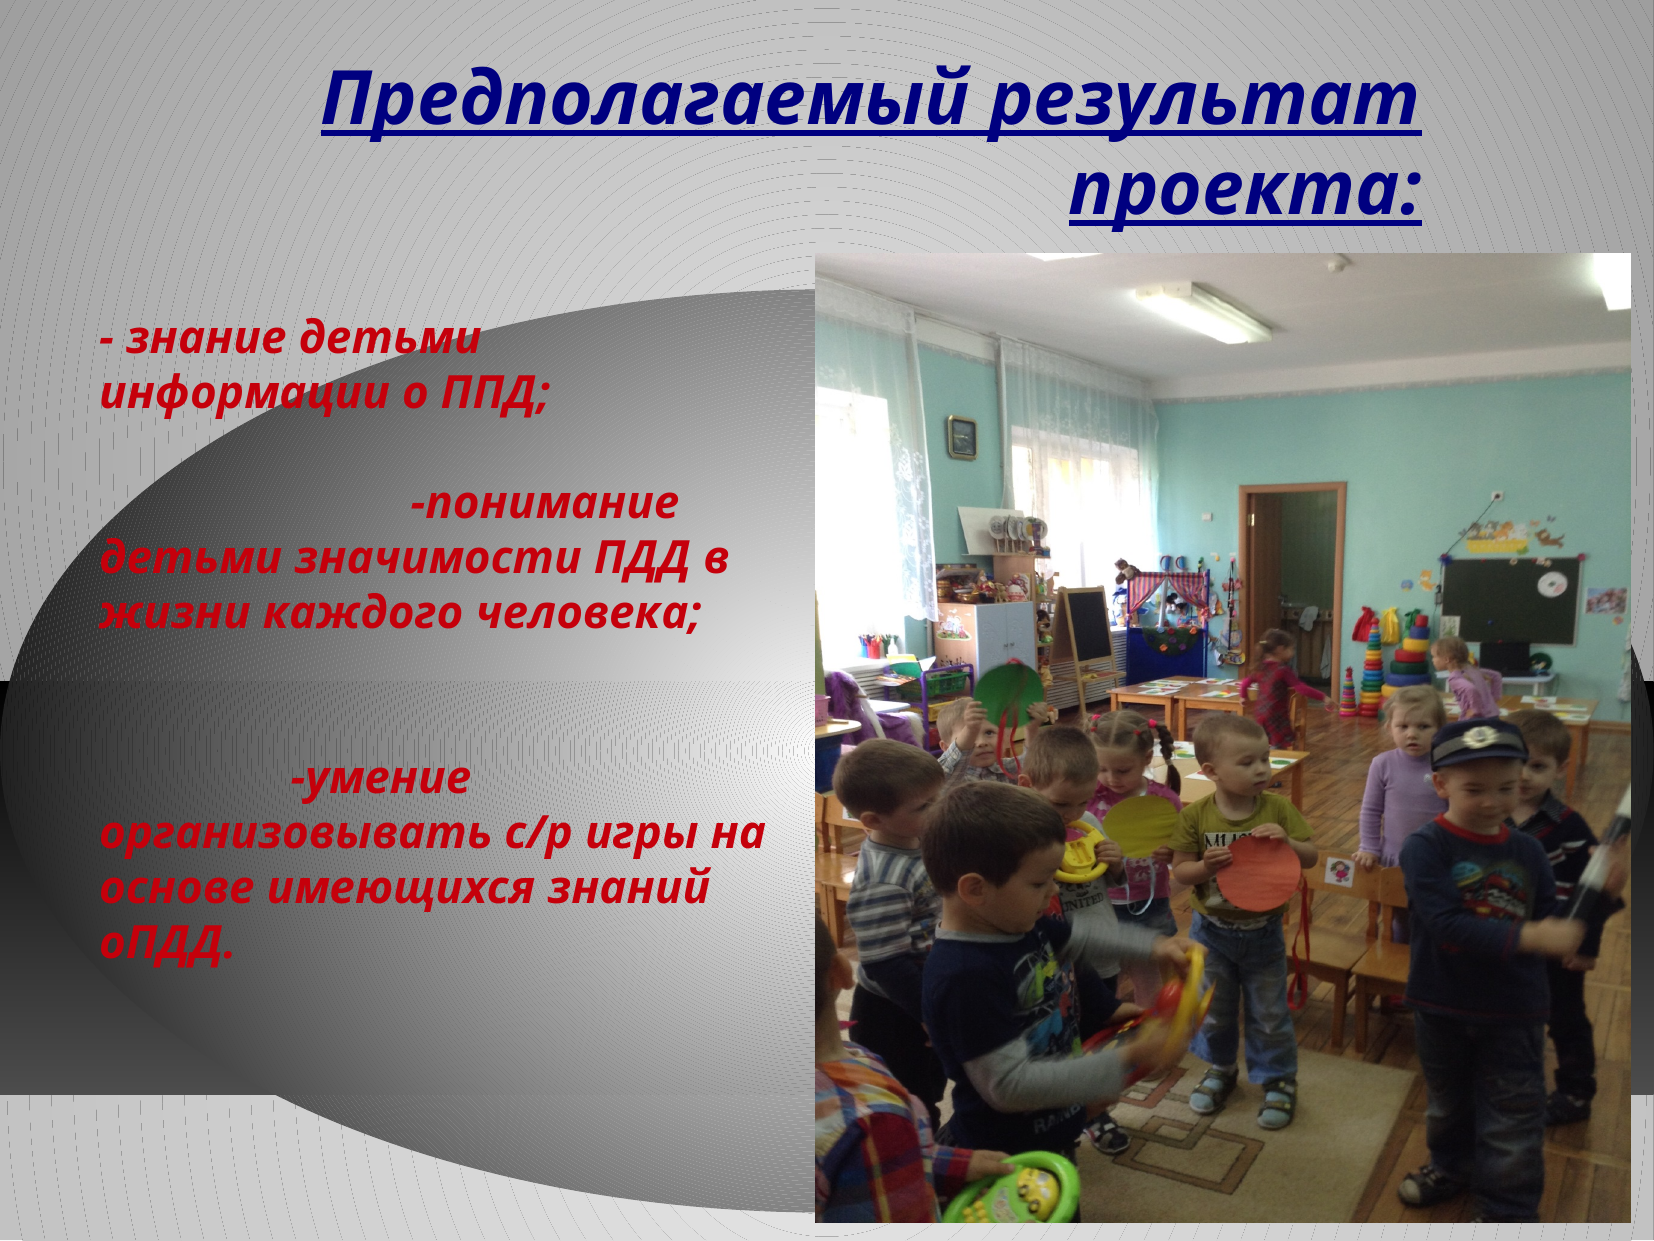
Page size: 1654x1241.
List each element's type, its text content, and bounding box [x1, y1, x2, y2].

title Предполагаемый результат проекта: [215, 41, 1439, 290]
picture [815, 253, 1631, 1223]
subtitle - знание детьми информации о ППД; -понимание детьми значимости ПДД в жизни каждого человека; -умение организовывать с/р игры на основе имеющихся знаний оПДД. [82, 183, 798, 1093]
